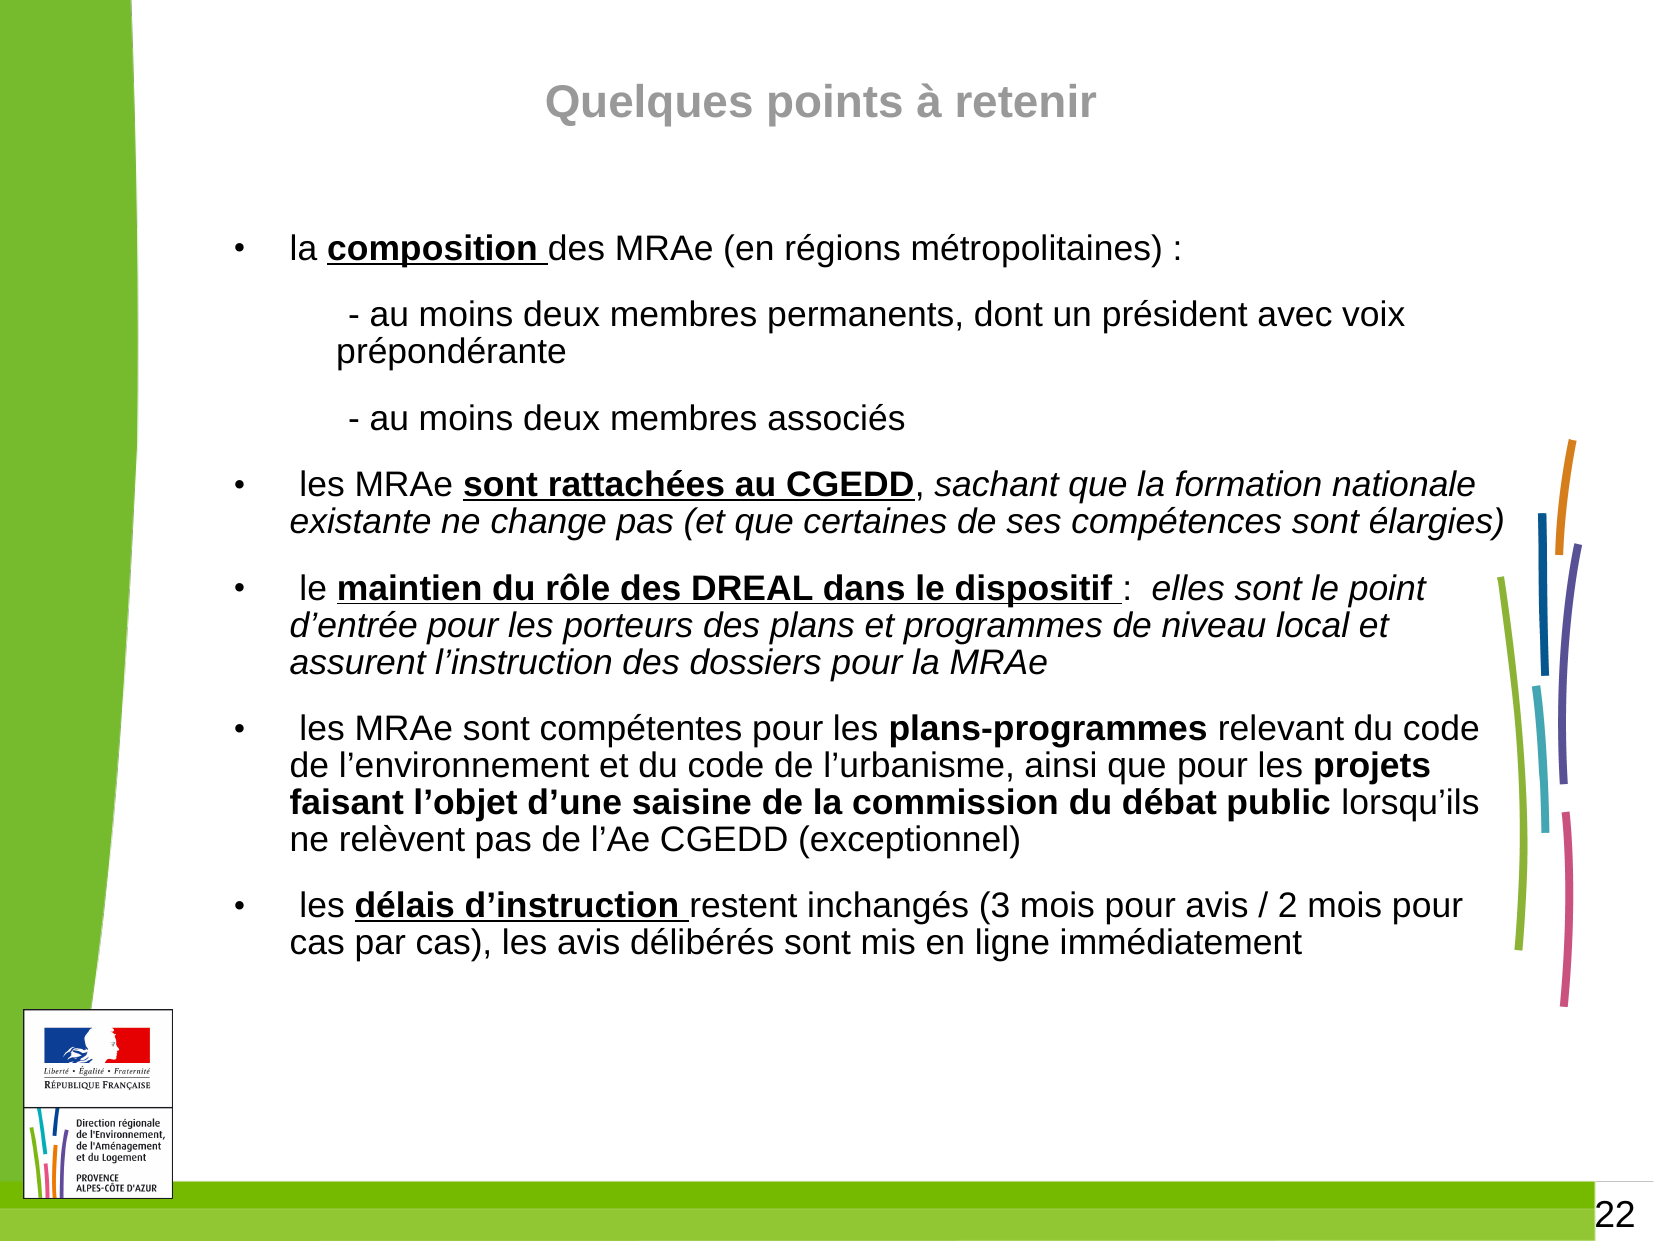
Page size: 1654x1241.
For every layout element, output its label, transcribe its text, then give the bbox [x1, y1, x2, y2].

picture [0, 0, 1654, 1241]
list la composition des MRAe (en régions métropolitaines) : - au moins deux membres permanents, dont un président avec voix prépondérante - au moins deux membres associés les MRAe sont rattachées au CGEDD, sachant que la formation nationale existante ne change pas (et que certaines de ses compétences sont élargies) le maintien du rôle des DREAL dans le dispositif : elles sont le point d’entrée pour les porteurs des plans et programmes de niveau local et assurent l’instruction des dossiers pour la MRAe les MRAe sont compétentes pour les plans-programmes relevant du code de l’environnement et du code de l’urbanisme, ainsi que pour les projets faisant l’objet d’une saisine de la commission du débat public lorsqu’ils ne relèvent pas de l’Ae CGEDD (exceptionnel) les délais d’instruction restent inchangés (3 mois pour avis / 2 mois pour cas par cas), les avis délibérés sont mis en ligne immédiatement [177, 230, 1507, 1063]
title Quelques points à retenir [77, 0, 1565, 207]
